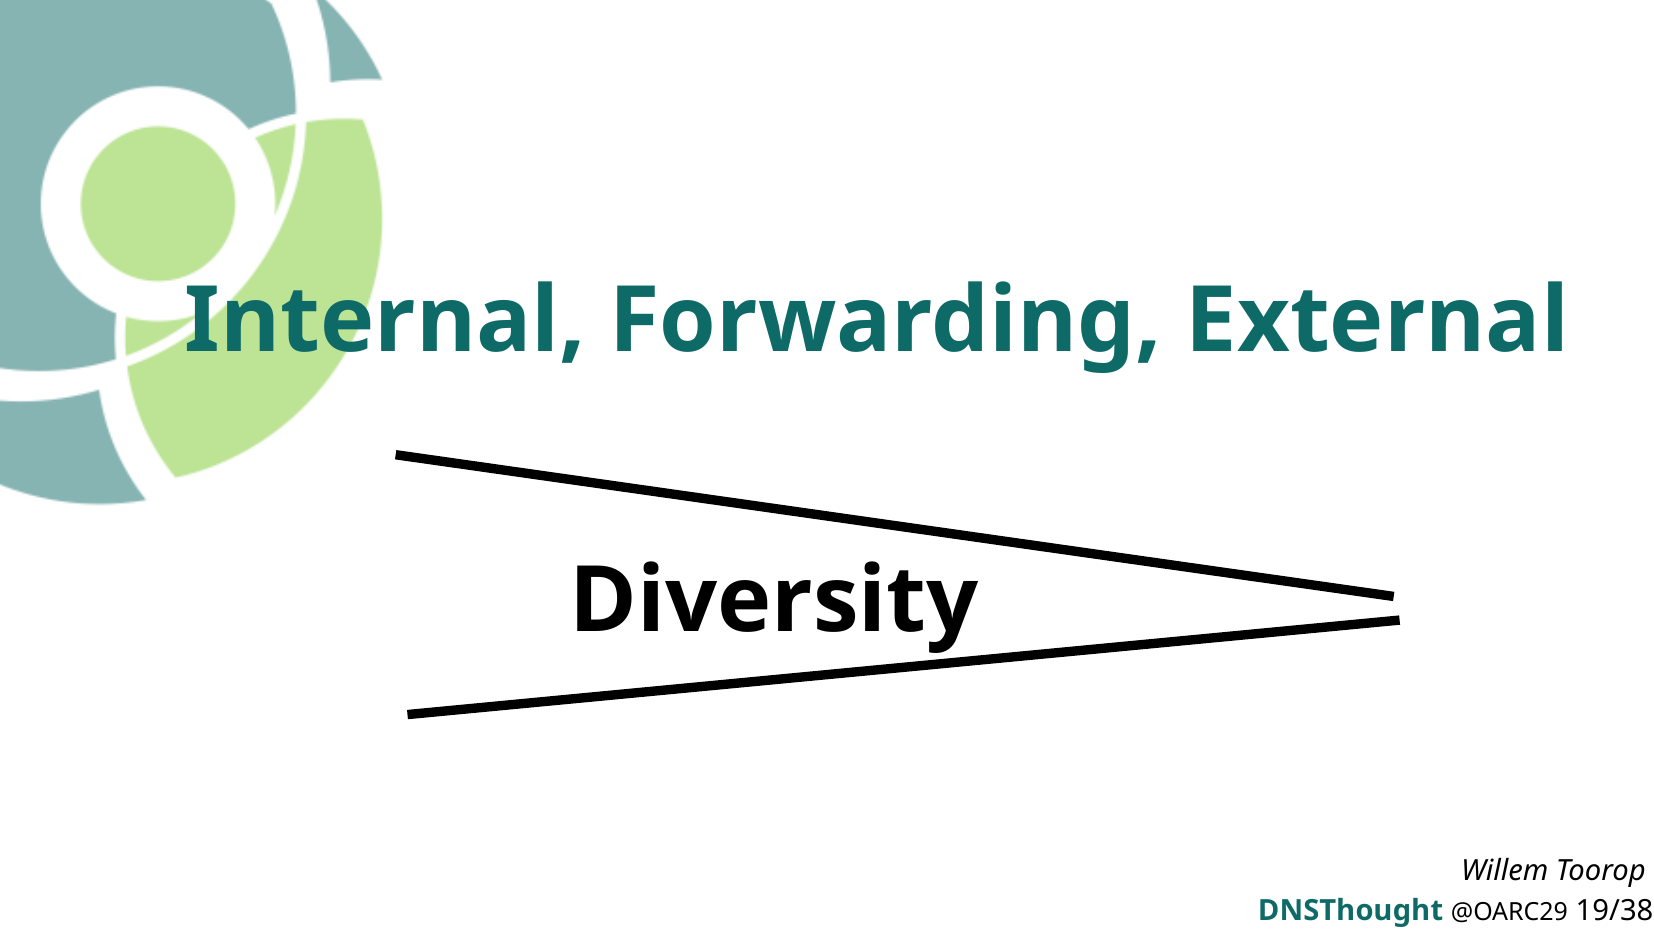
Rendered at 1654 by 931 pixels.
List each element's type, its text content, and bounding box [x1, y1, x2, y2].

picture [0, 0, 452, 564]
title Internal, Forwarding, External [82, 237, 1571, 394]
text_box Diversity [555, 525, 1288, 752]
